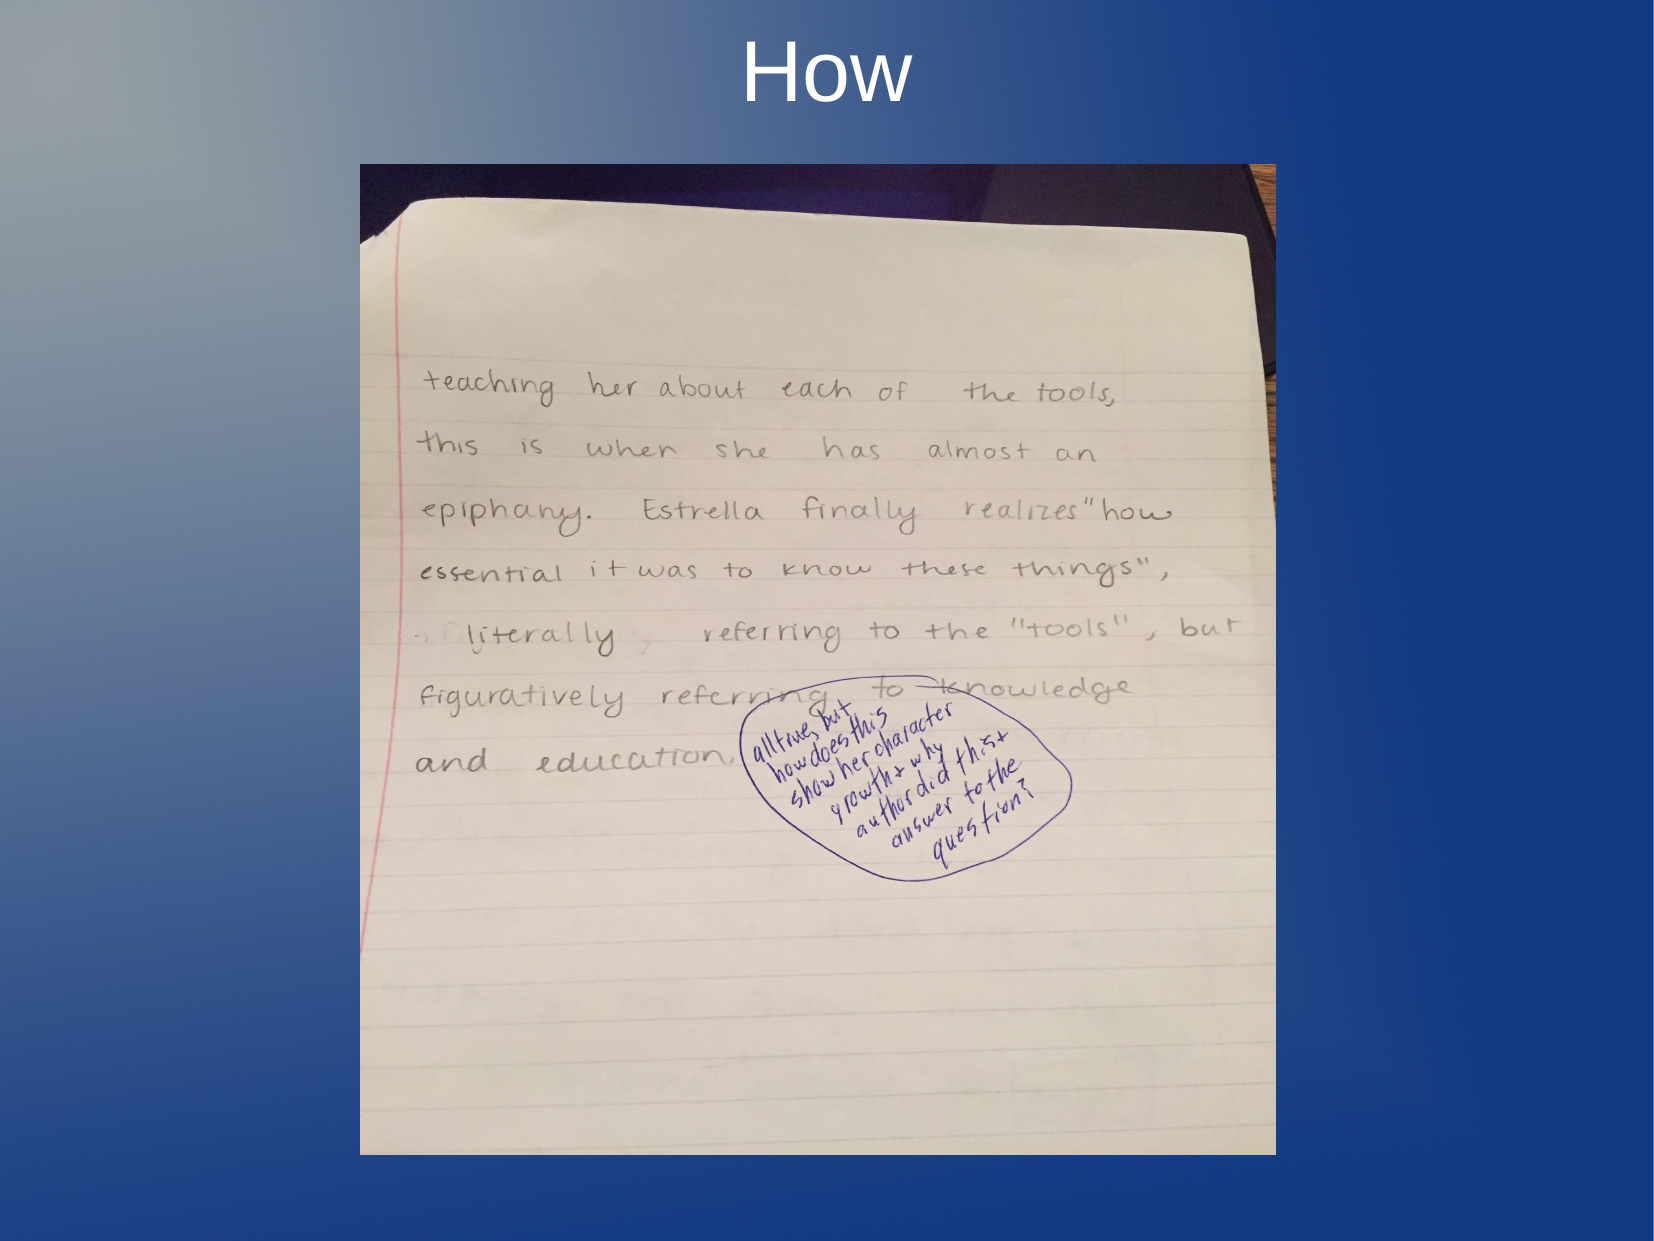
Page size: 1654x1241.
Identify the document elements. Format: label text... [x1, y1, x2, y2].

title How [82, 23, 1571, 121]
picture [0, 0, 1654, 1241]
